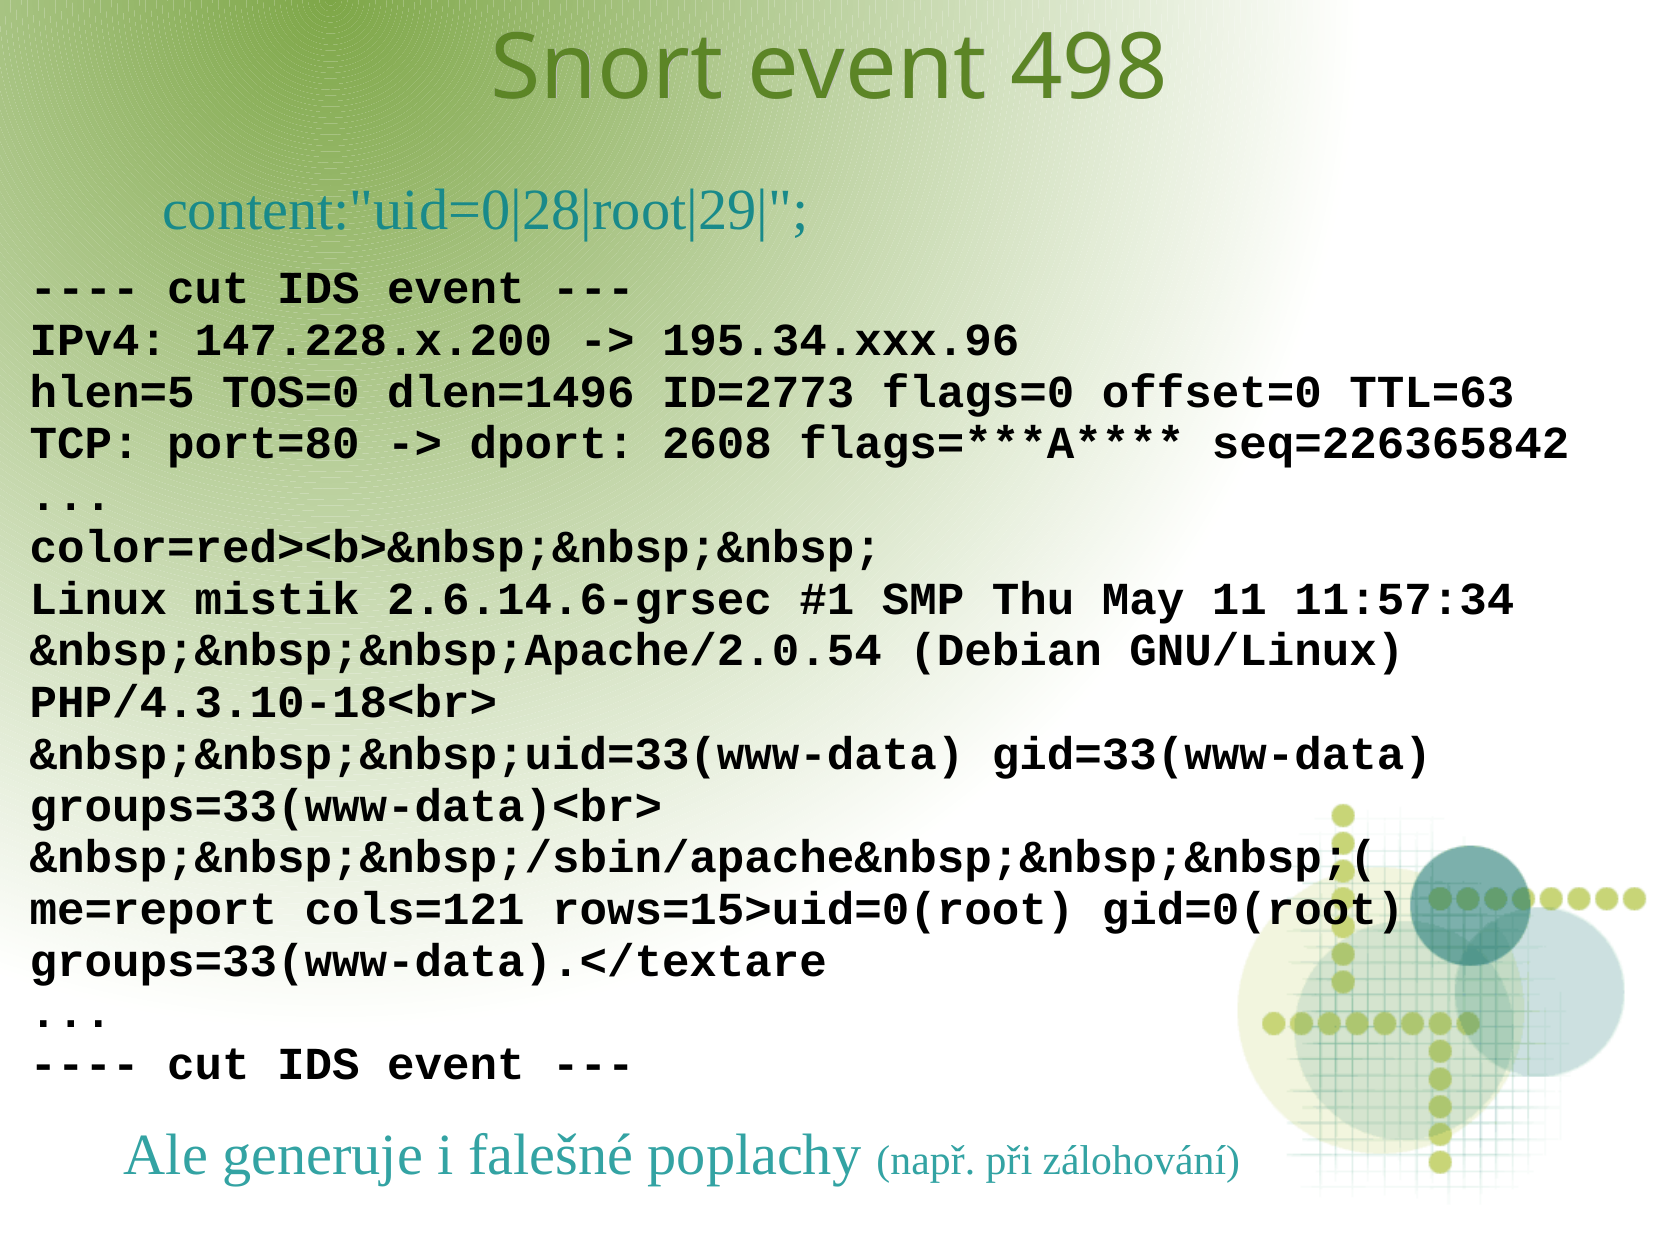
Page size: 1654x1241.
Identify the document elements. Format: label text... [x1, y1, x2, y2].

list content:"uid=0|28|root|29|"; [147, 177, 1625, 264]
list ---- cut IDS event --- IPv4: 147.228.x.200 -> 195.34.xxx.96 hlen=5 TOS=0 dlen=1496 ID=2773 flags=0 offset=0 TTL=63 TCP: port=80 -> dport: 2608 flags=***A**** seq=226365842 ... color=red><b>&nbsp;&nbsp;&nbsp; Linux mistik 2.6.14.6-grsec #1 SMP Thu May 11 11:57:34 &nbsp;&nbsp;&nbsp;Apache/2.0.54 (Debian GNU/Linux) PHP/4.3.10-18<br> &nbsp;&nbsp;&nbsp;uid=33(www-data) gid=33(www-data) groups=33(www-data)<br> &nbsp;&nbsp;&nbsp;/sbin/apache&nbsp;&nbsp;&nbsp;( me=report cols=121 rows=15>uid=0(root) gid=0(root) groups=33(www-data).</textare ... ---- cut IDS event --- [29, 265, 1625, 1119]
list Ale generuje i falešné poplachy (např. při zálohování) [29, 1122, 1625, 1209]
picture [1224, 792, 1654, 1211]
title Snort event 498 [123, 9, 1536, 117]
